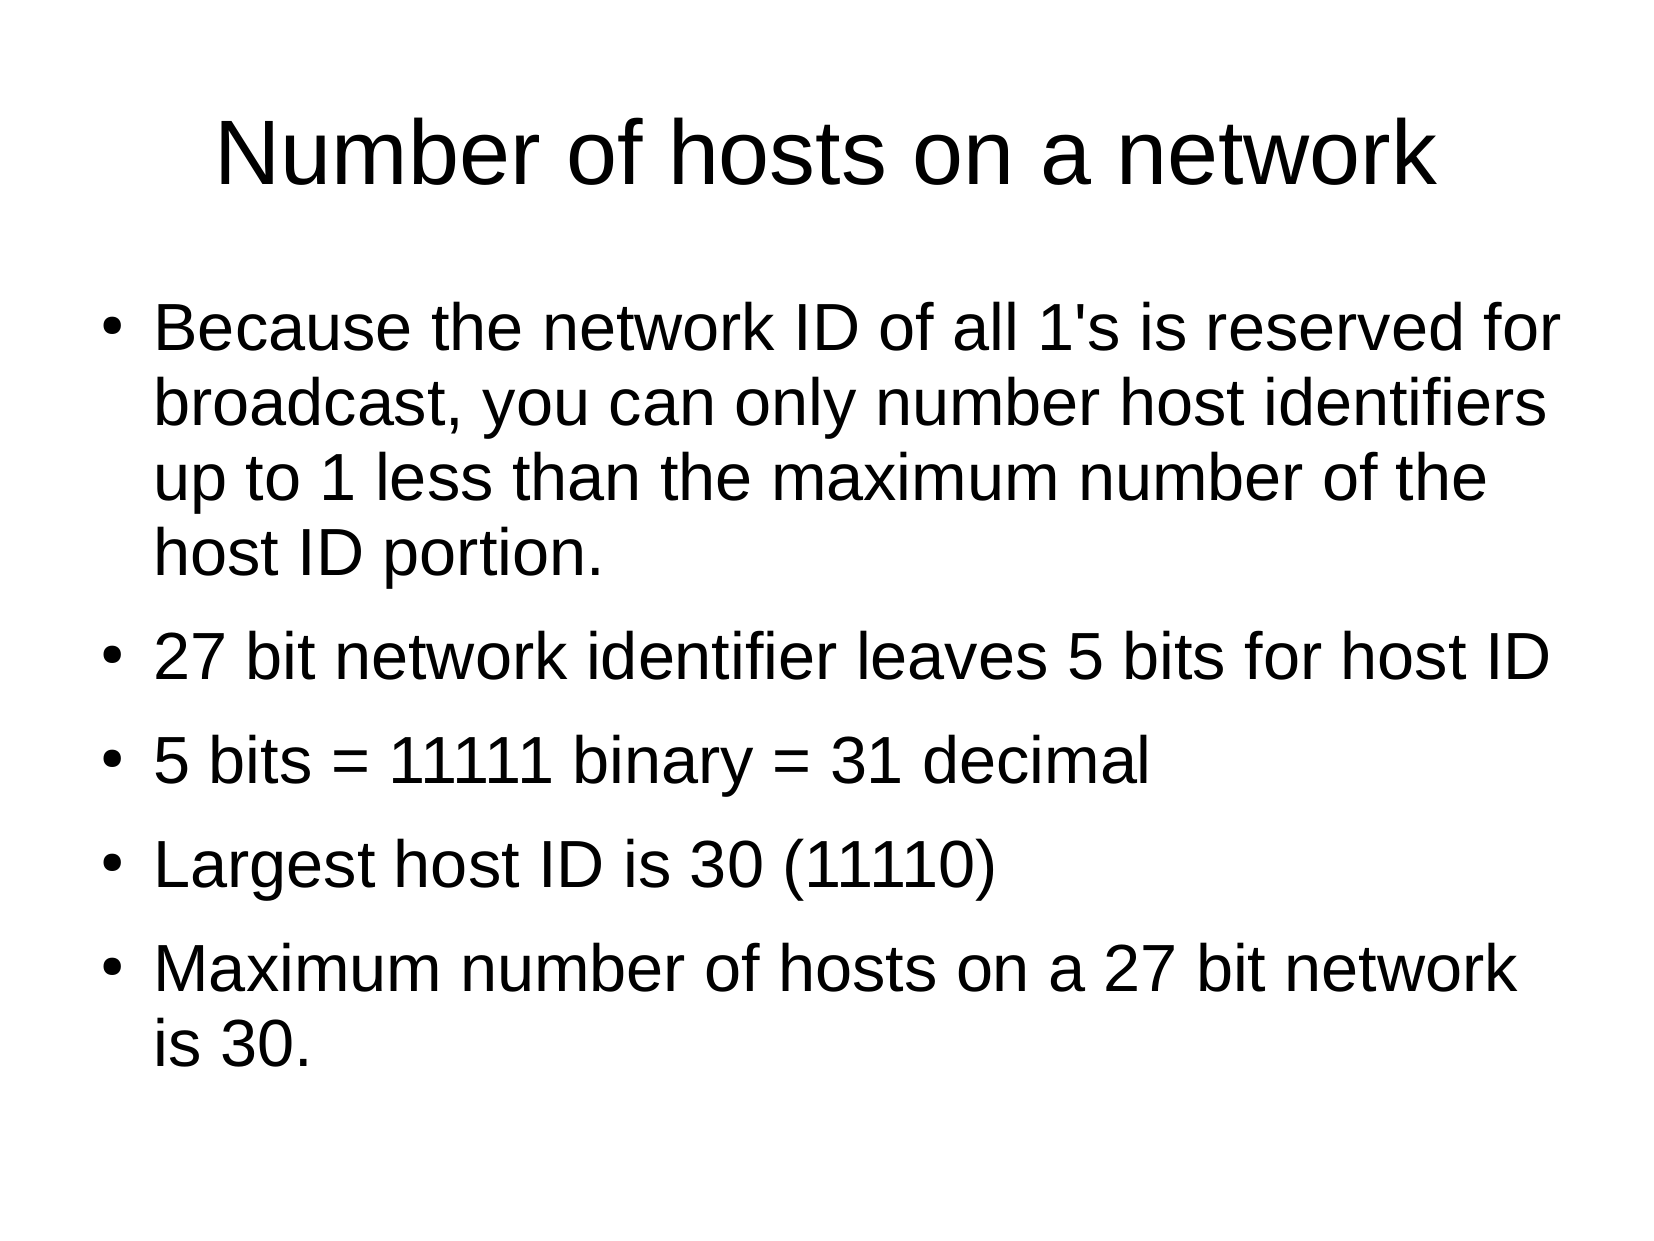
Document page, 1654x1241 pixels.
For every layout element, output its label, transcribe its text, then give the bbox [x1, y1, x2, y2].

list Because the network ID of all 1's is reserved for broadcast, you can only number host identifiers up to 1 less than the maximum number of the host ID portion. 27 bit network identifier leaves 5 bits for host ID 5 bits = 11111 binary = 31 decimal Largest host ID is 30 (11110) Maximum number of hosts on a 27 bit network is 30. [82, 290, 1571, 1109]
title Number of hosts on a network [82, 49, 1571, 257]
